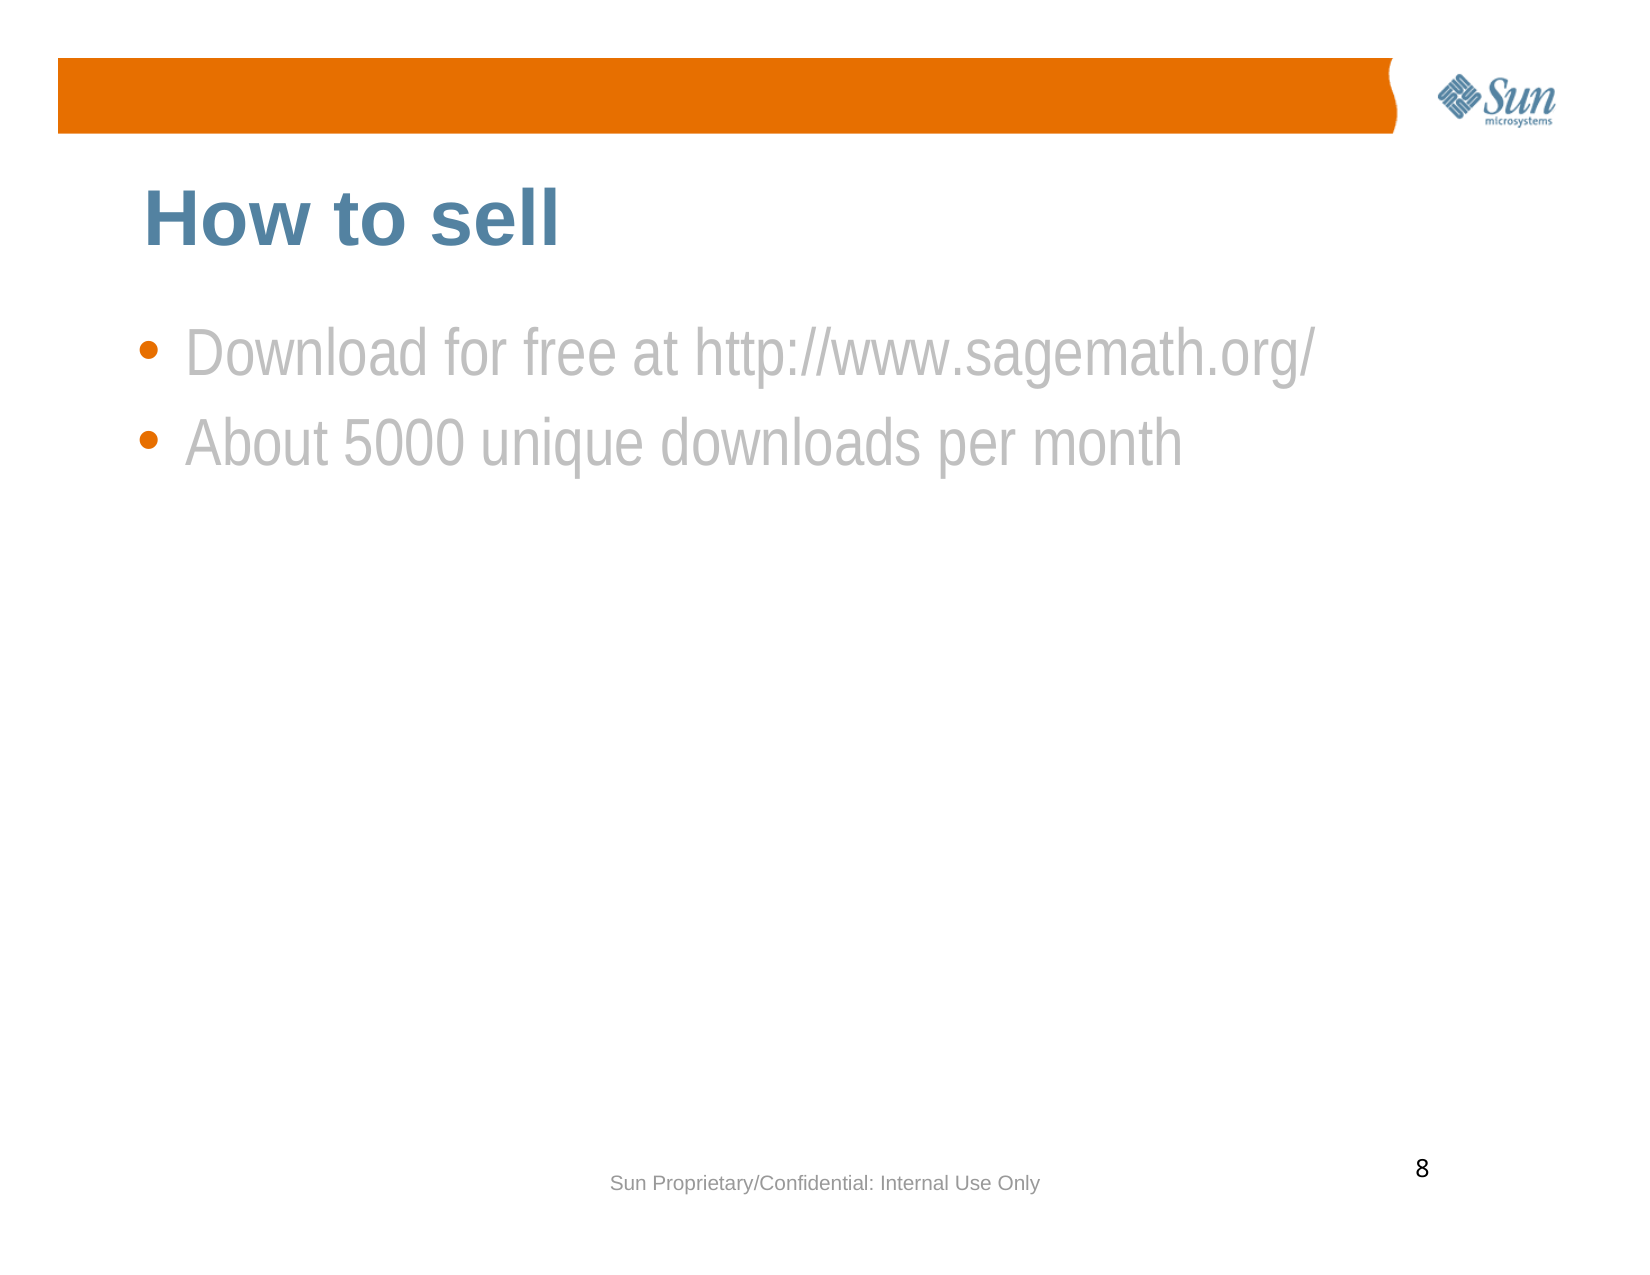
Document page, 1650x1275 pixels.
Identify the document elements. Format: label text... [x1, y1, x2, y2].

list Download for free at http://www.sagemath.org/ About 5000 unique downloads per month [118, 324, 1484, 1092]
title How to sell [143, 177, 1536, 270]
picture [58, 58, 1592, 136]
